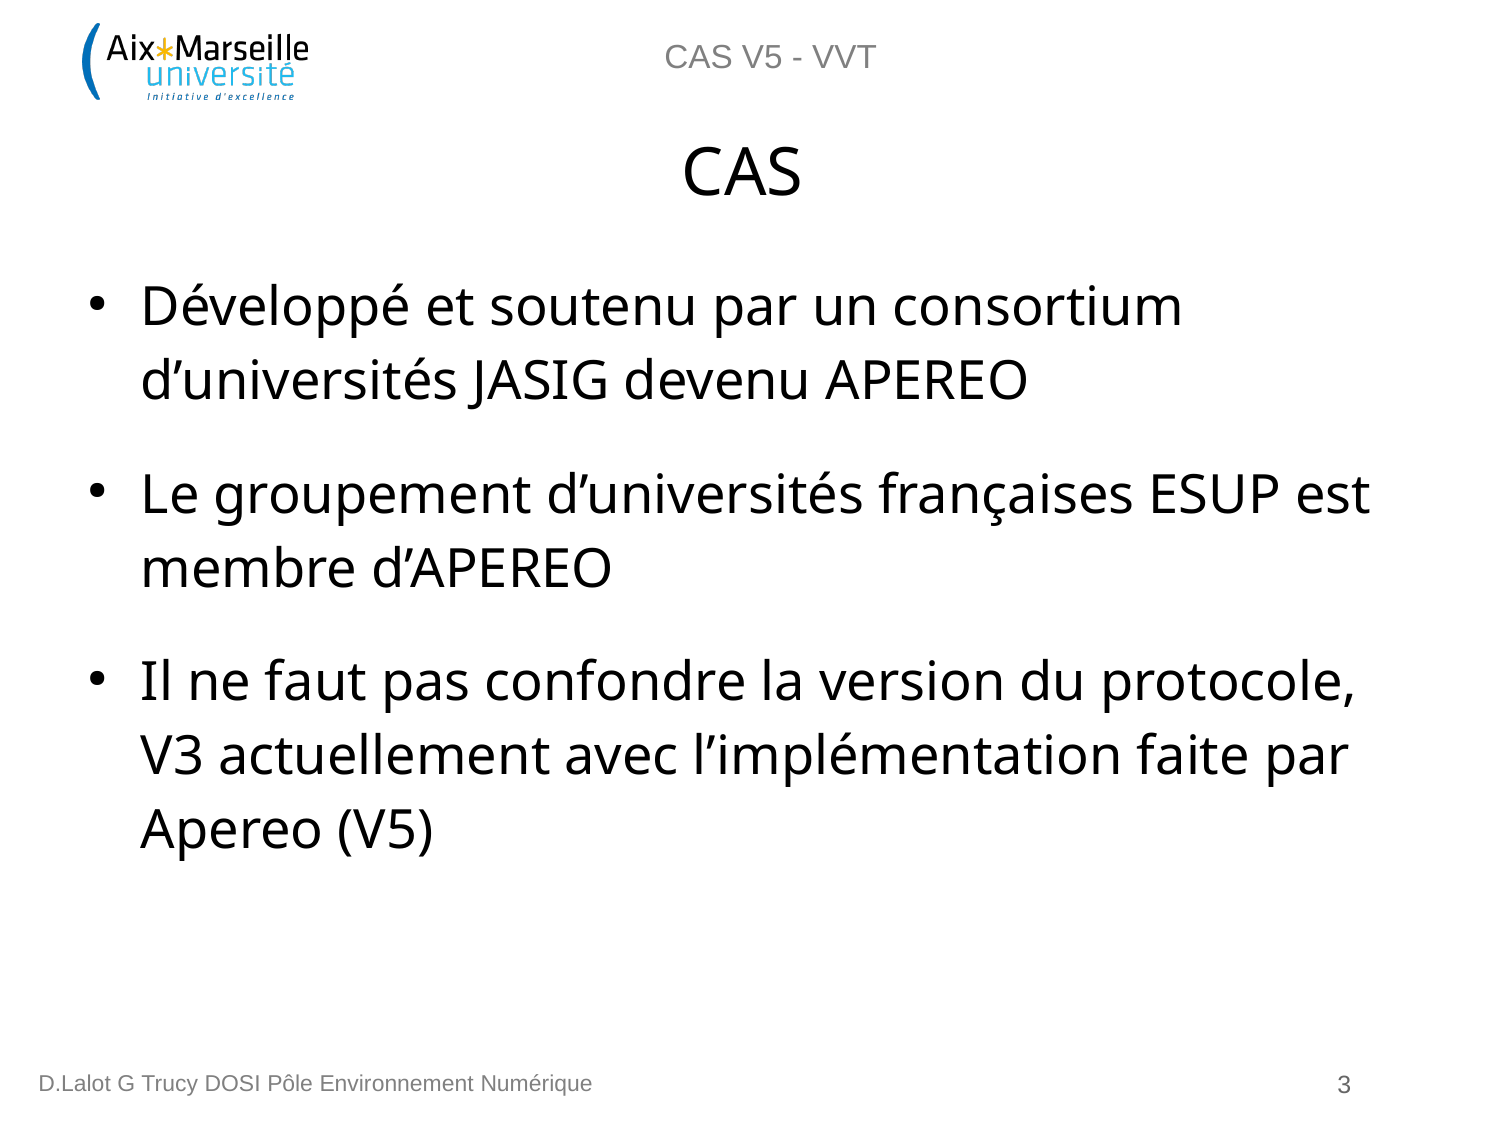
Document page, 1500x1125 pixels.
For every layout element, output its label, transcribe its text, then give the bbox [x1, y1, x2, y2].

picture [82, 23, 308, 75]
title CAS [67, 75, 1418, 264]
list Développé et soutenu par un consortium d’universités JASIG devenu APEREO Le groupement d’universités françaises ESUP est membre d’APEREO Il ne faut pas confondre la version du protocole, V3 actuellement avec l’implémentation faite par Apereo (V5) [69, 267, 1420, 1063]
